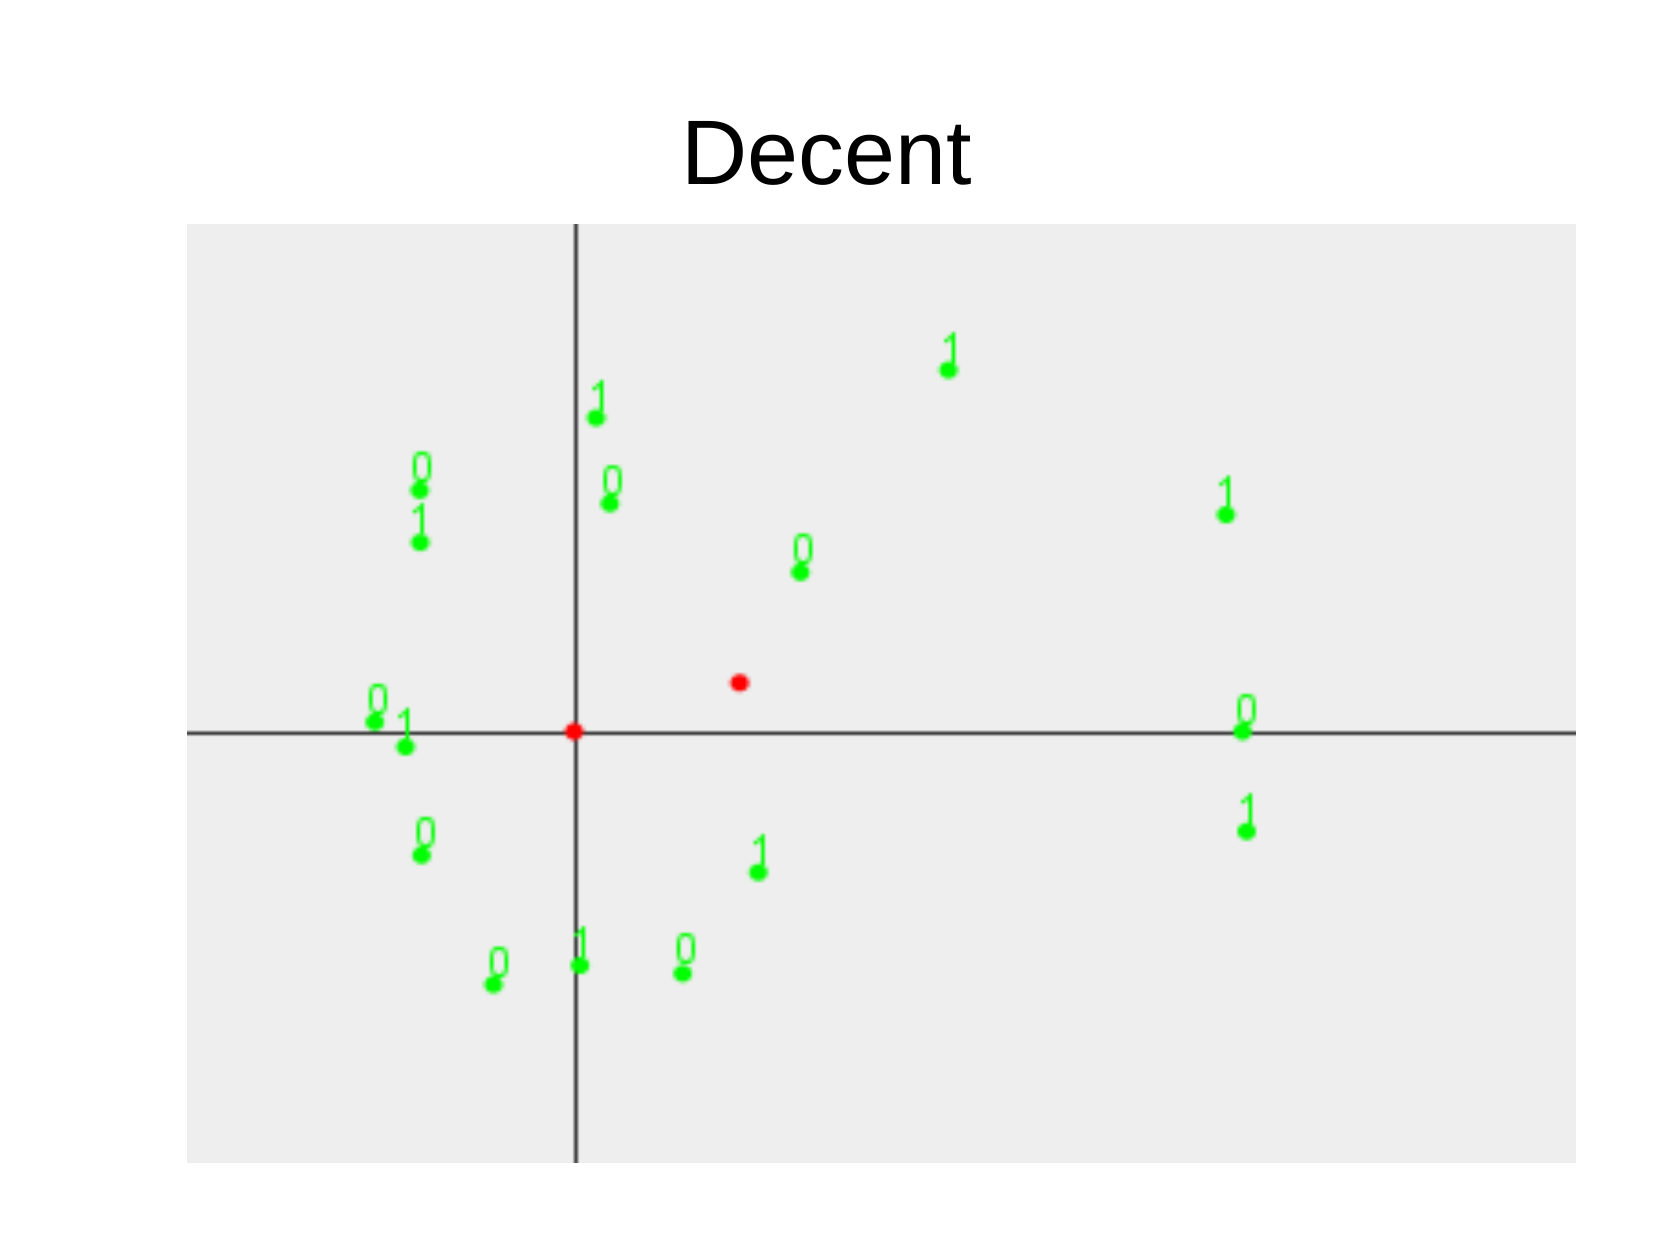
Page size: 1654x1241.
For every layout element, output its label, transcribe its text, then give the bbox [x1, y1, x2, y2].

title Decent [82, 56, 1571, 250]
picture [187, 224, 1576, 1163]
